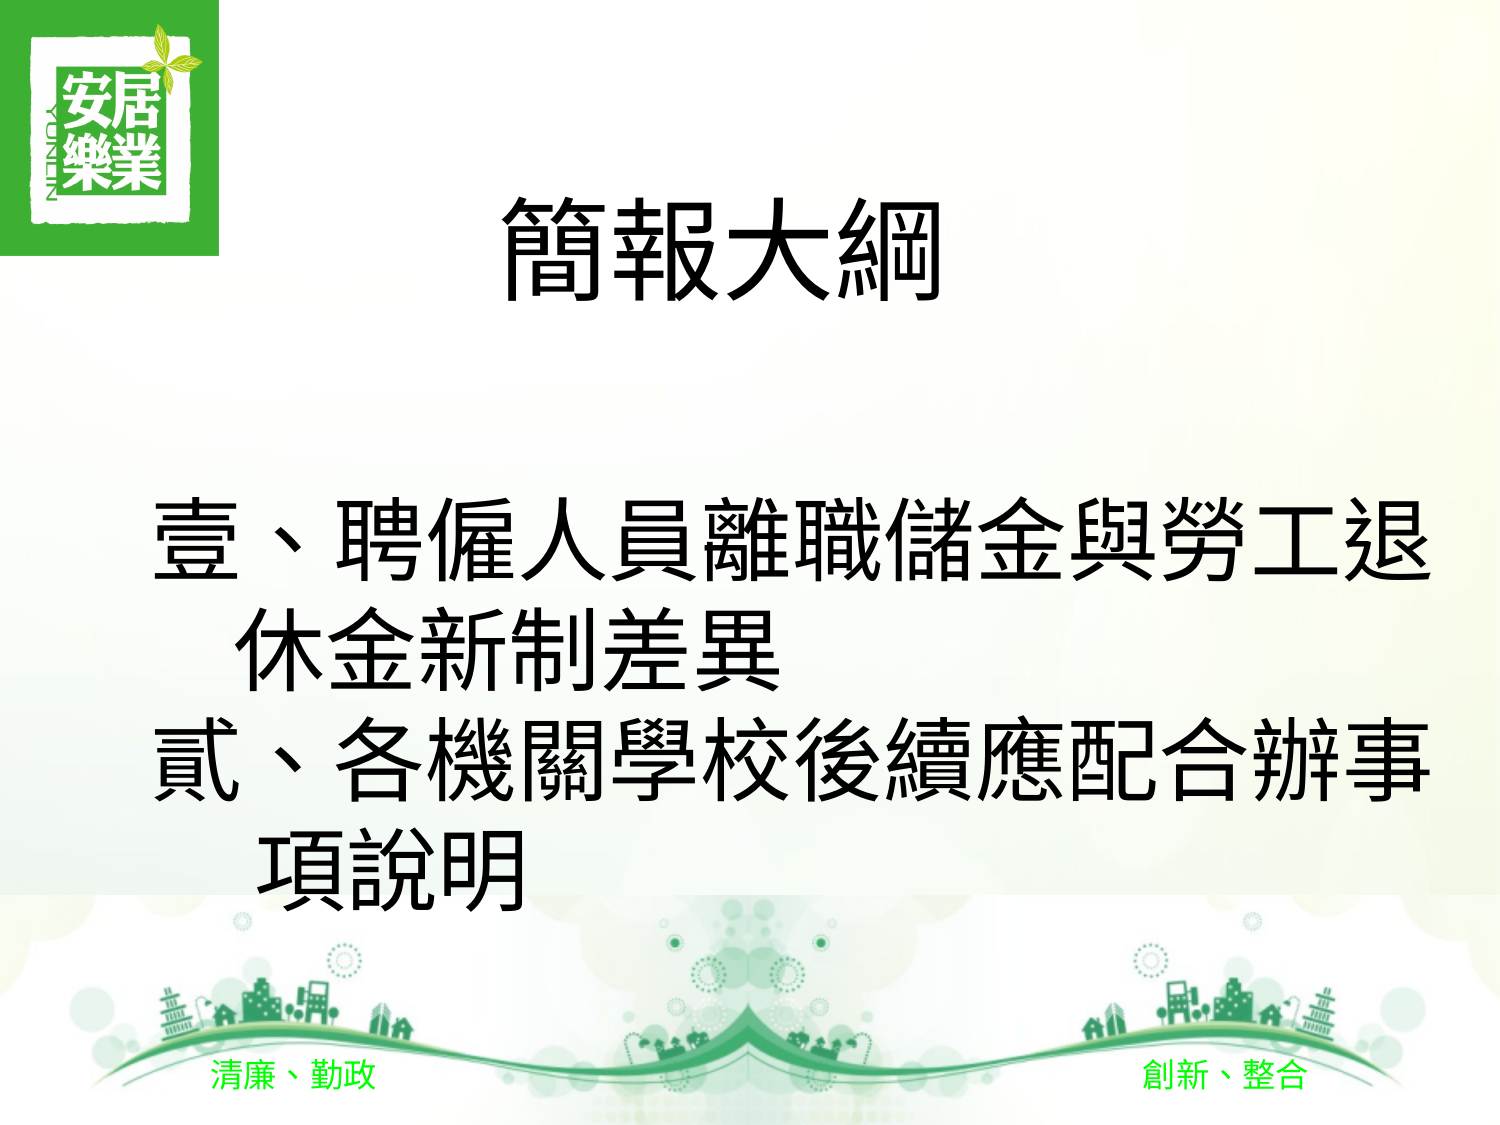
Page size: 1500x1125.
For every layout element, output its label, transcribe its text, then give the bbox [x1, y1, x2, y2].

text_box 簡報大綱 [565, 243, 590, 248]
text_box 簡報大綱 [888, 210, 932, 248]
text_box 簡報大綱 [516, 232, 540, 238]
text_box 壹、聘僱人員離職儲金與勞工退 休金新制差異 貳、各機關學校後續應配合辦事 項說明 [136, 255, 1482, 657]
text_box 簡報大綱 [565, 232, 590, 238]
text_box 簡報大綱 [73, 173, 1372, 248]
text_box 簡報大綱 [516, 243, 540, 248]
